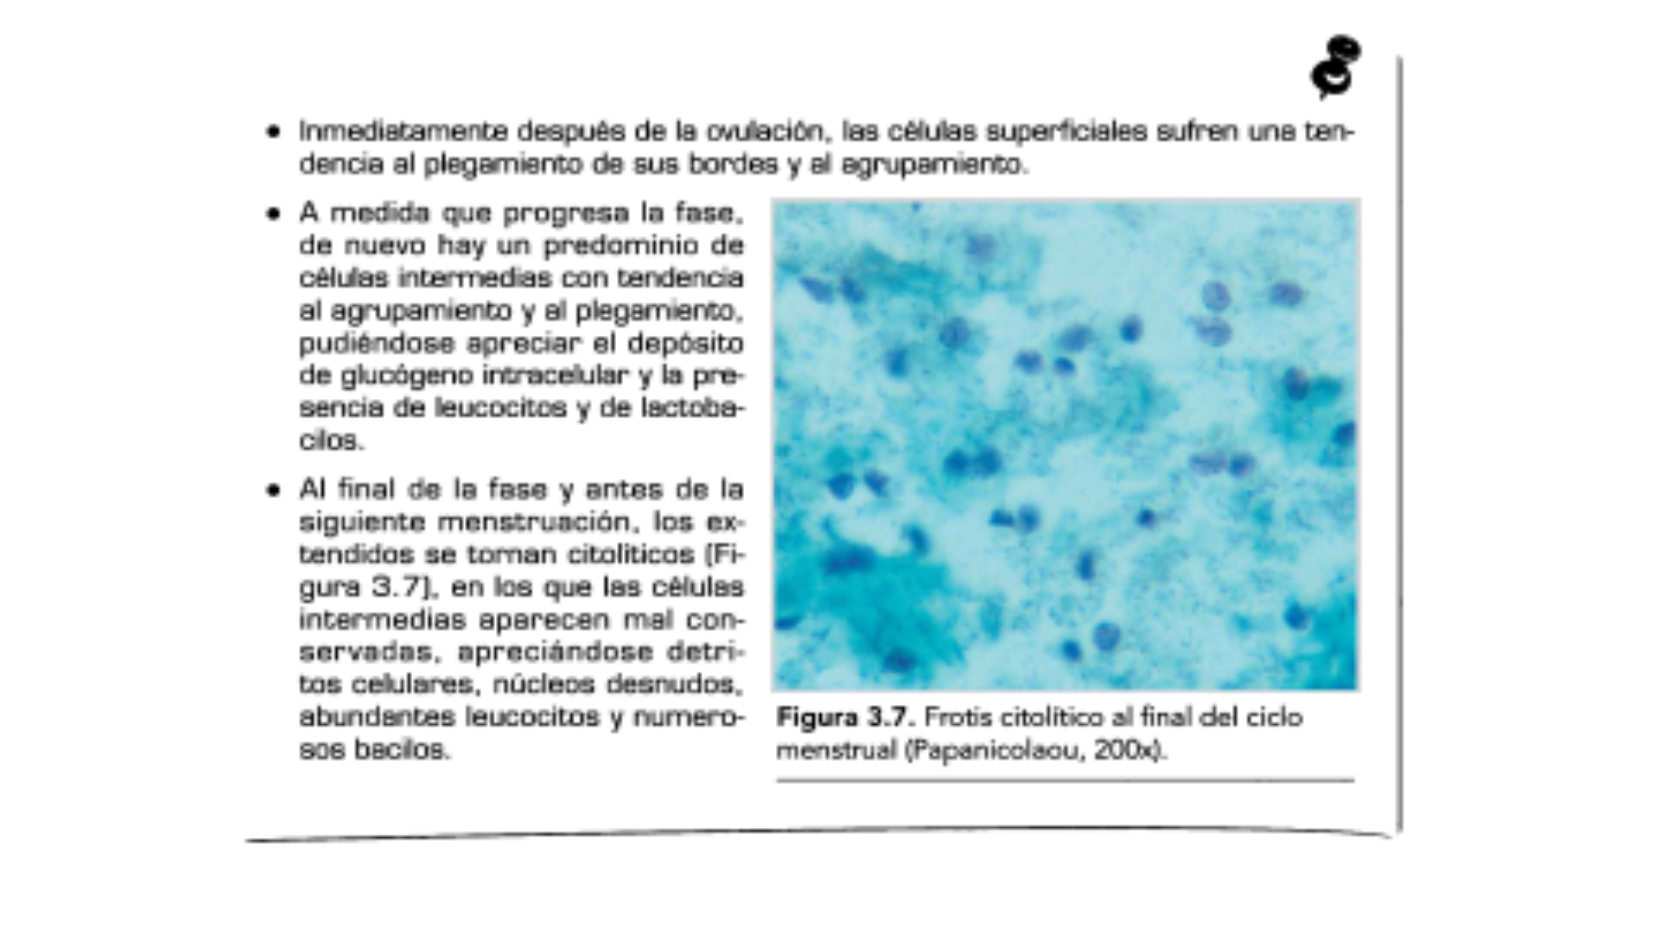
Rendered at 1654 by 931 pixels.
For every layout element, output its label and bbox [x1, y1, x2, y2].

picture [177, 29, 1418, 857]
